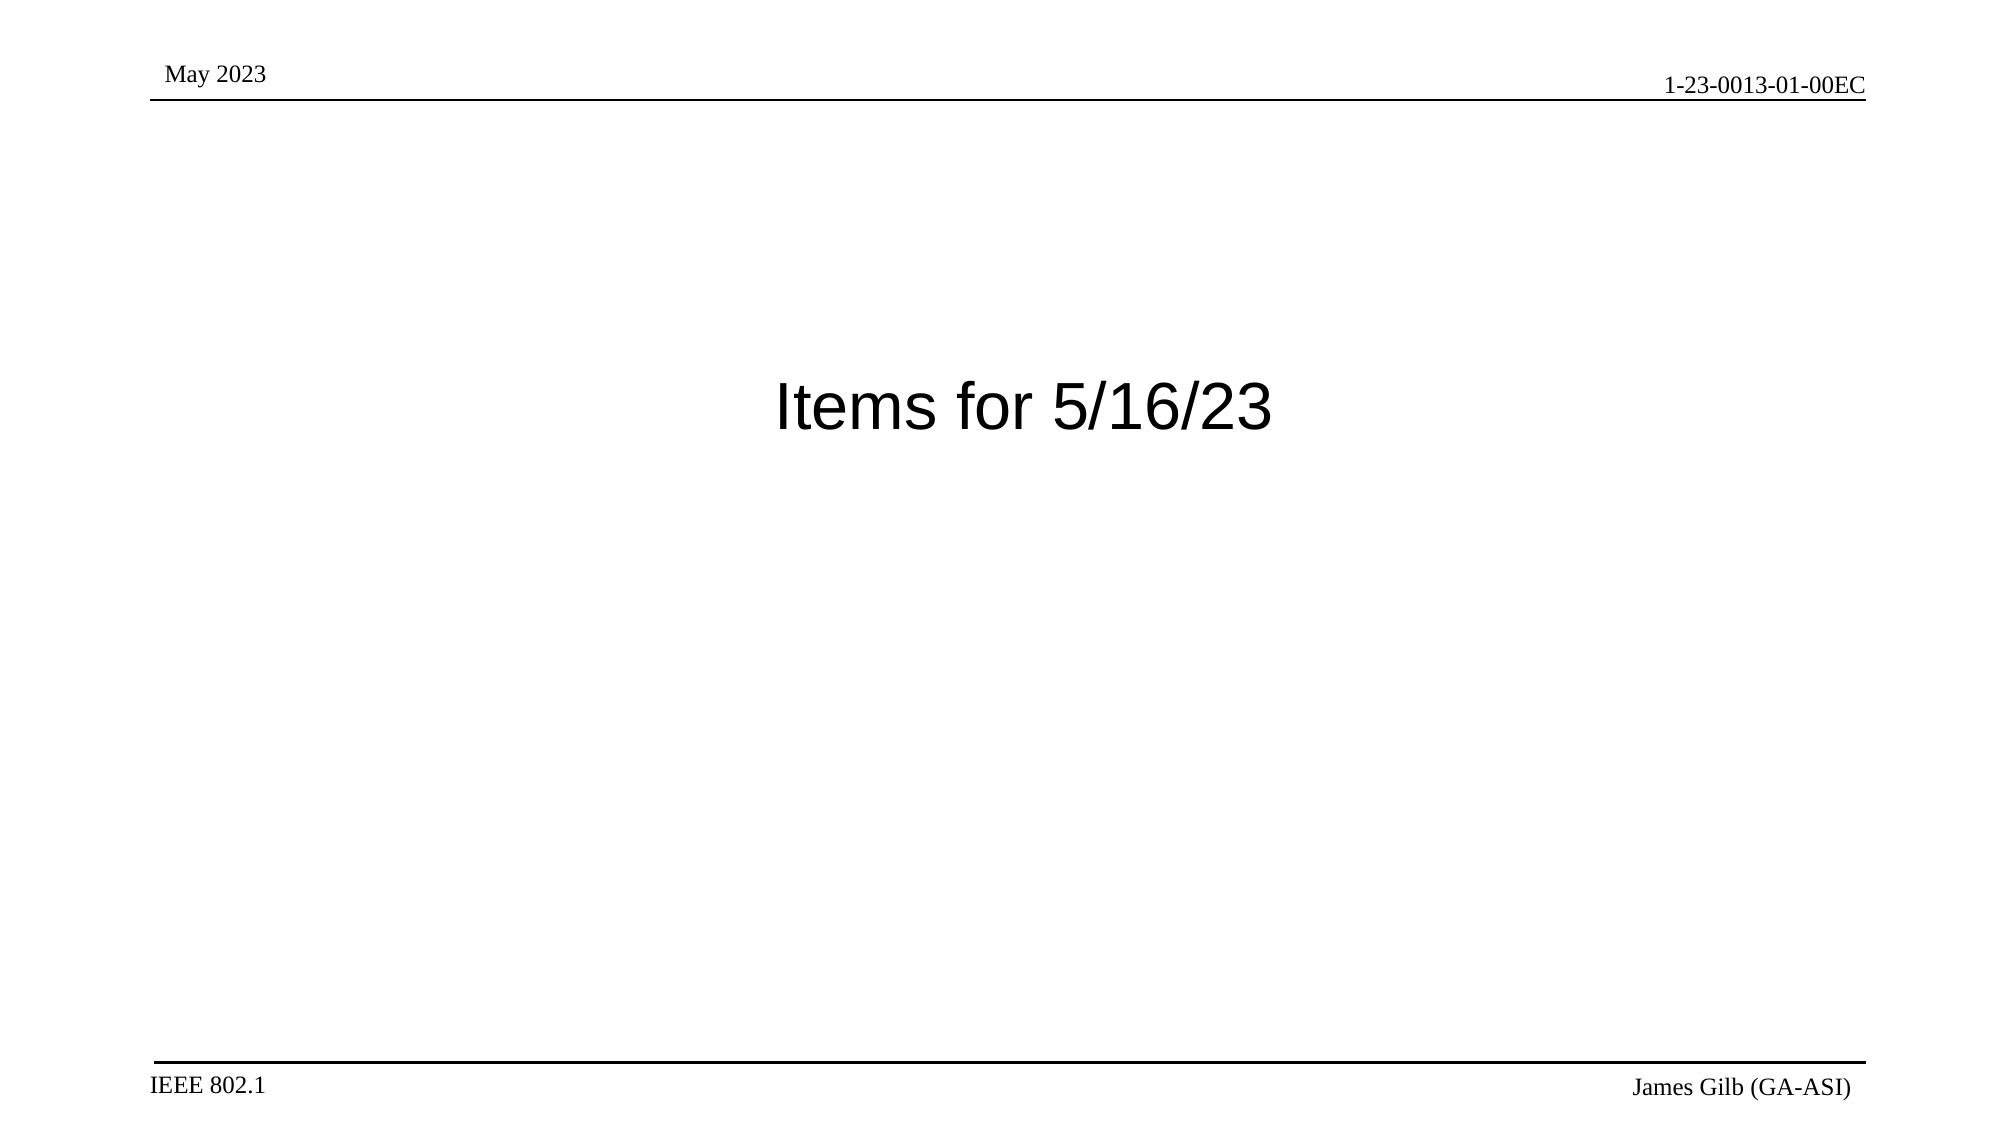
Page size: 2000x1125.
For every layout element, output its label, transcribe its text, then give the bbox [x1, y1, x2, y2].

subtitle Items for 5/16/23 [149, 112, 1900, 693]
